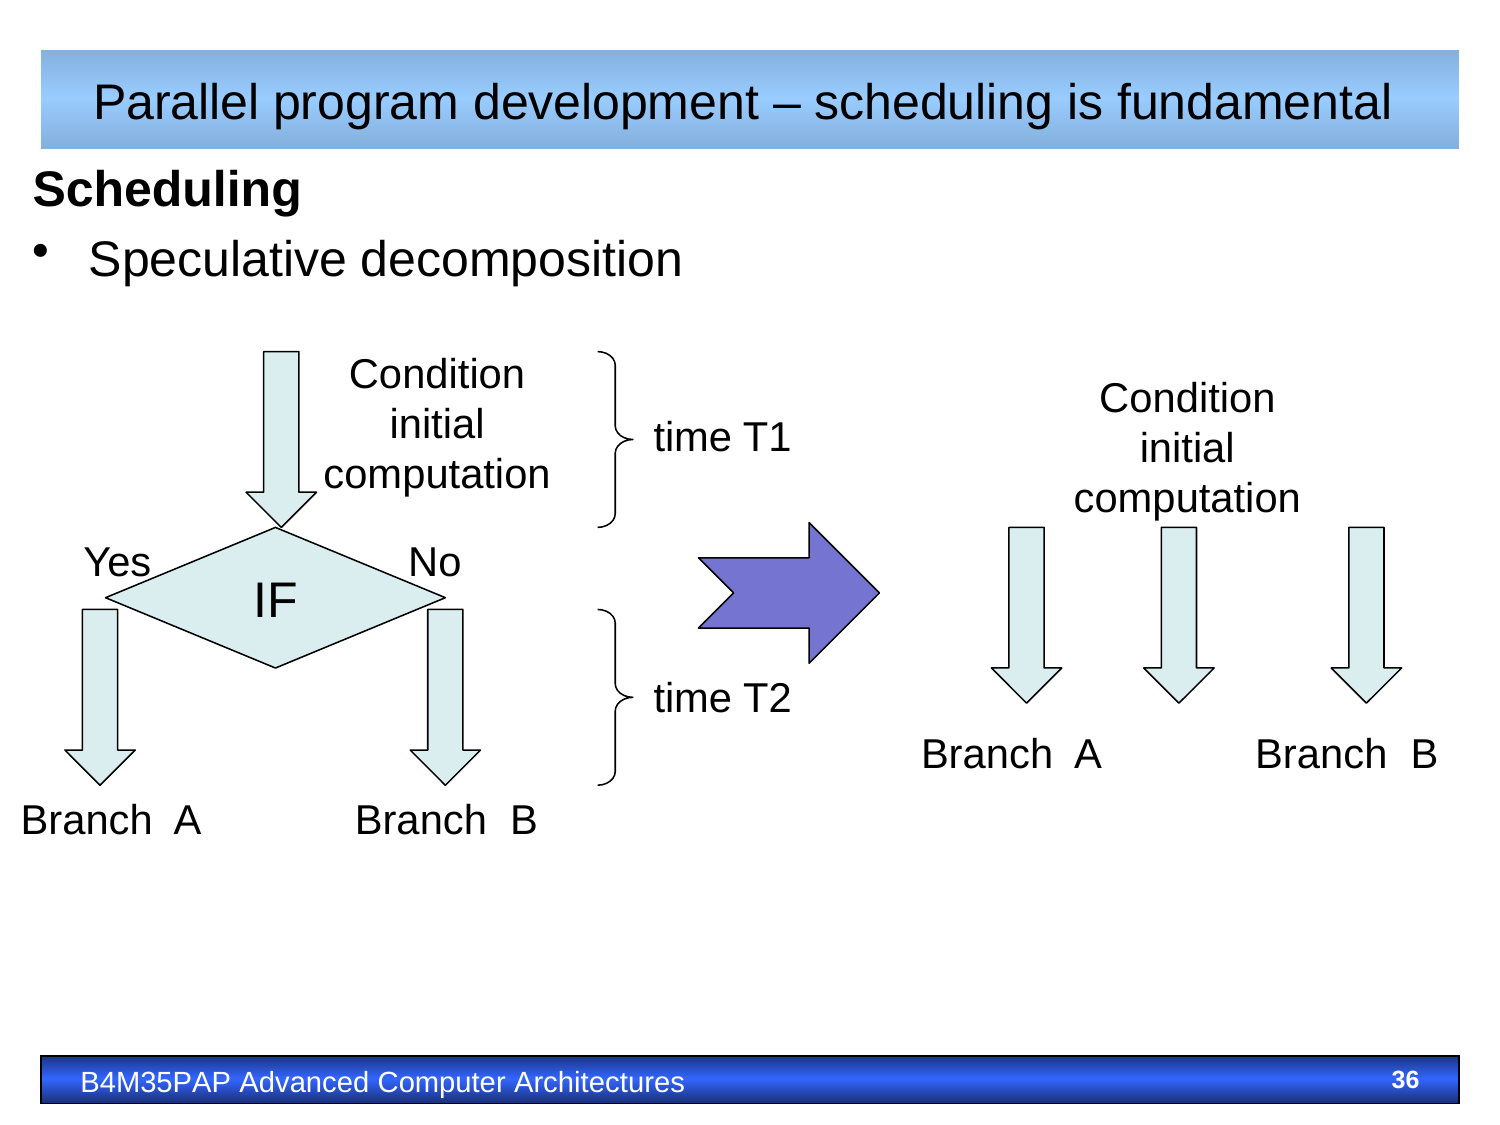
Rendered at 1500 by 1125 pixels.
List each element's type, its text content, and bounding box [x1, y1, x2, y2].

text_box [1143, 529, 1215, 704]
text_box Branch A [906, 719, 1117, 785]
text_box [246, 351, 308, 528]
text_box Branch B [1240, 719, 1454, 785]
text_box No [393, 527, 477, 593]
text_box [698, 522, 880, 664]
text_box time T2 [638, 663, 807, 728]
text_box Condition initial computation [308, 339, 566, 505]
text_box Branch B [340, 785, 553, 851]
text_box [410, 609, 481, 785]
text_box time T1 [638, 401, 807, 467]
text_box [1331, 527, 1402, 704]
text_box Condition initial computation [1058, 363, 1316, 529]
text_box Yes [68, 527, 167, 593]
title Parallel program development – scheduling is fundamental [41, 50, 1459, 148]
text_box Branch A [5, 785, 217, 851]
text_box [64, 609, 136, 785]
text_box IF [105, 527, 446, 669]
list Scheduling Speculative decomposition [17, 148, 1500, 1000]
text_box [991, 527, 1062, 704]
